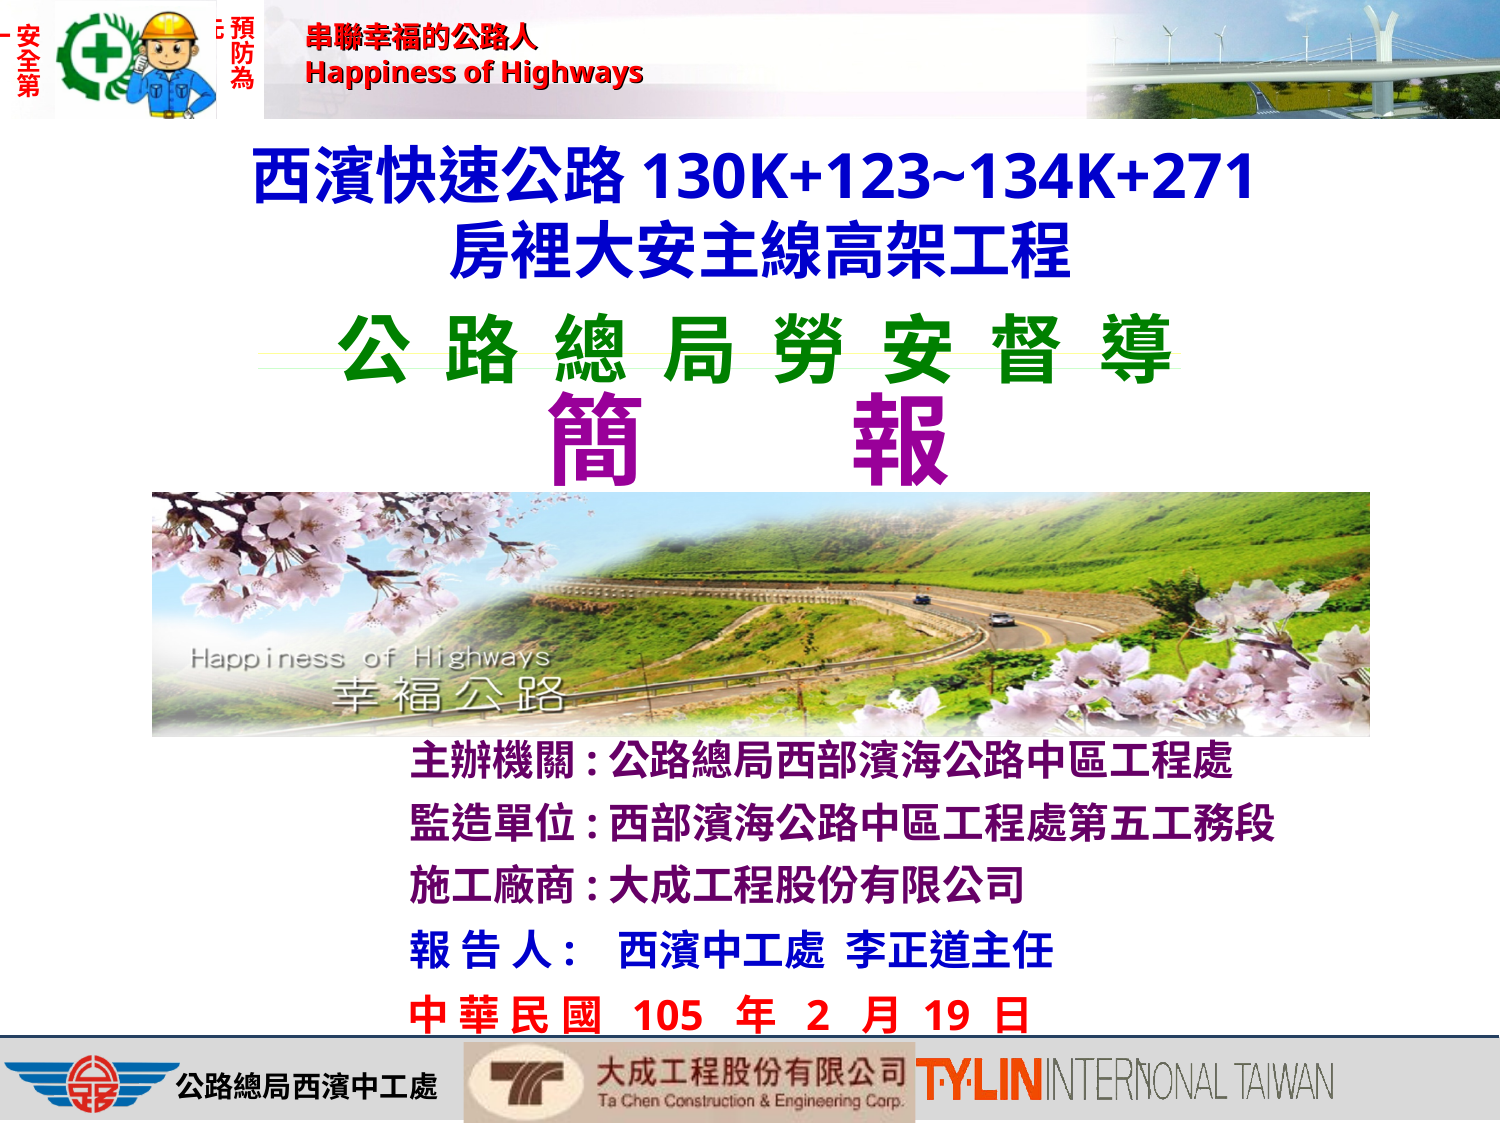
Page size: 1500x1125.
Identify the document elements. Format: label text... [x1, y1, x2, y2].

text_box 公 路 總 局 勞 安 督 導 [111, 294, 1399, 401]
text_box 簡 報 [530, 369, 1021, 492]
text_box 西濱快速公路130K+123~134K+271 房裡大安主線高架工程 [140, 128, 1382, 294]
picture [152, 492, 1370, 737]
text_box 主辦機關:公路總局西部濱海公路中區工程處 監造單位:西部濱海公路中區工程處第五工務段 施工廠商:大成工程股份有限公司 [375, 738, 1427, 919]
text_box 報 告 人: 西濱中工處 李正道主任 中 華 民 國 105 年 2 月 19 日 [363, 925, 1380, 1047]
